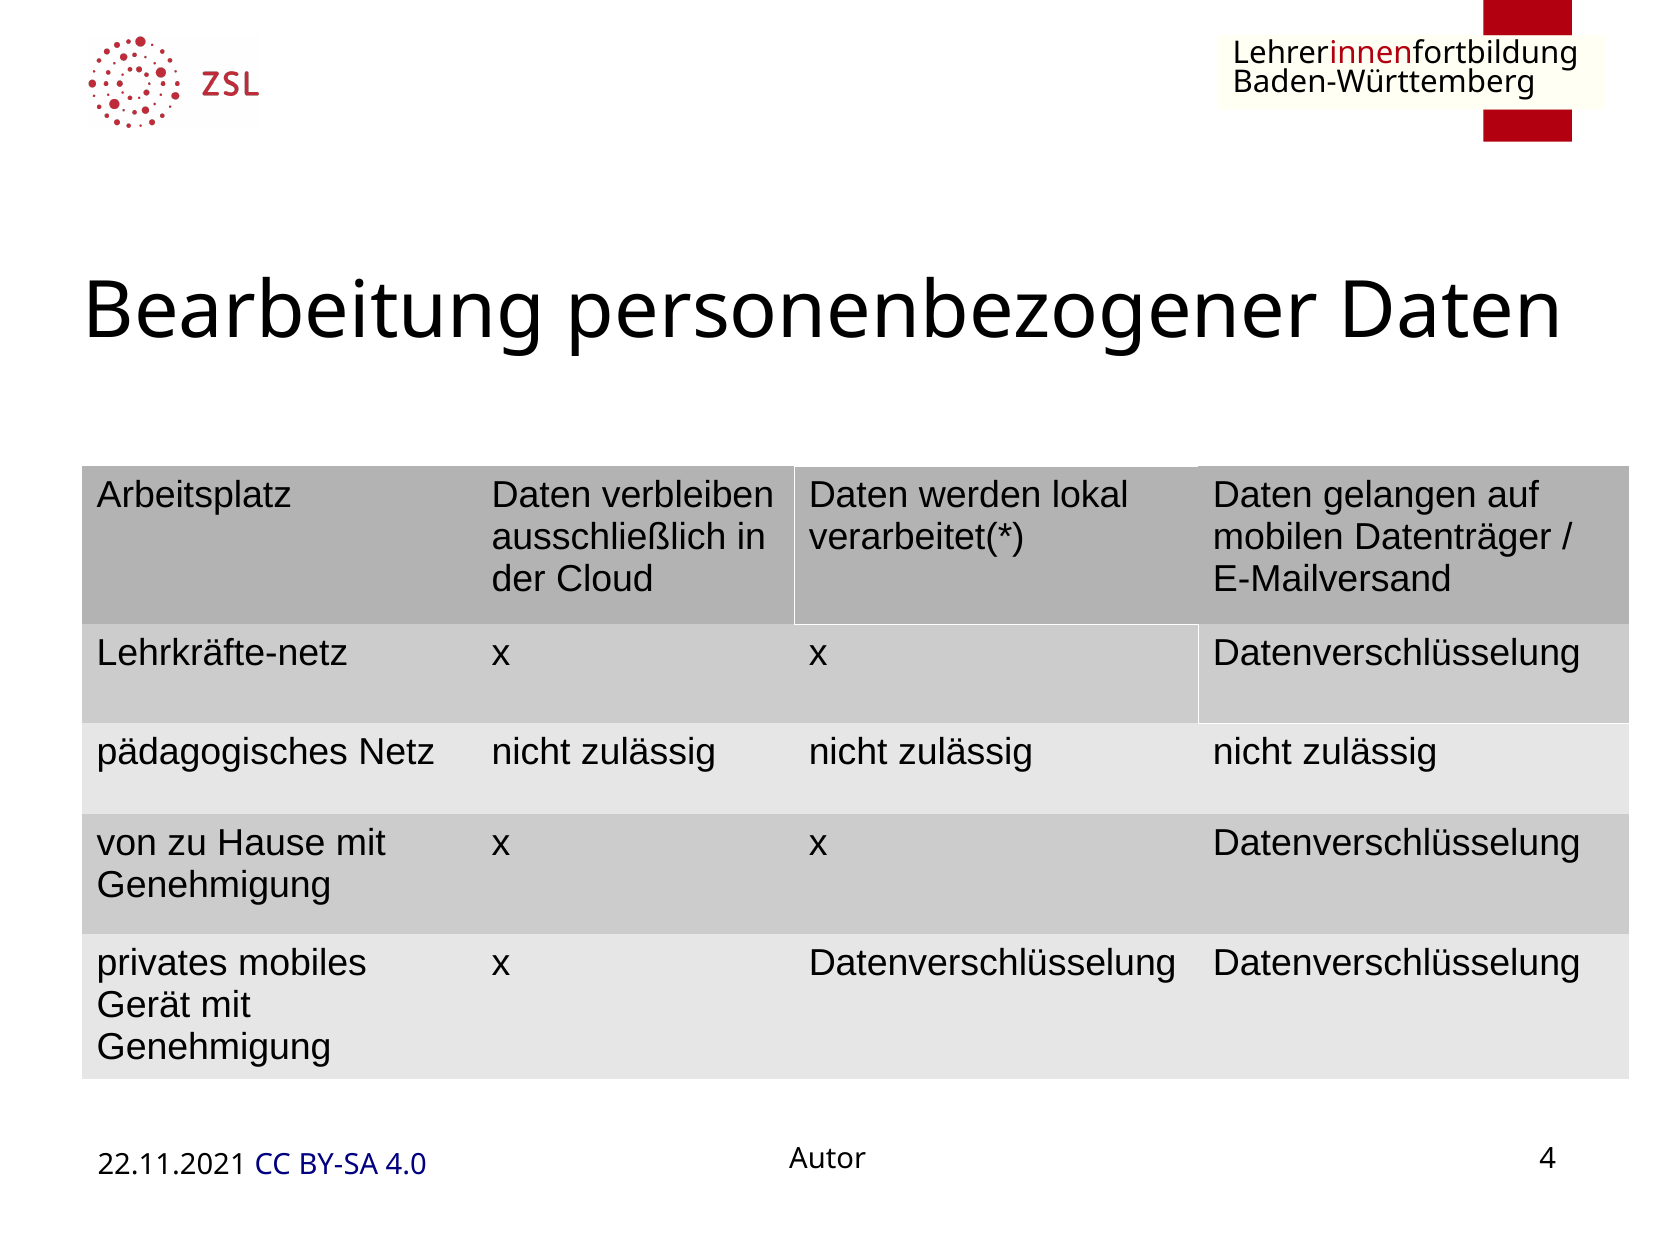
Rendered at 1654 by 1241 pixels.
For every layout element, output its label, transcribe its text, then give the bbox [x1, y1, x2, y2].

table_cell von zu Hause mit Genehmigung [82, 814, 477, 934]
table_cell nicht zulässig [794, 723, 1198, 814]
table_header Daten verbleiben ausschließlich in der Cloud [477, 466, 794, 624]
table_cell pädagogisches Netz [82, 723, 477, 814]
table_cell Lehrkräfte-netz [82, 624, 477, 723]
table_cell nicht zulässig [477, 723, 794, 814]
table_cell x [477, 814, 794, 934]
table_cell privates mobiles Gerät mit Genehmigung [82, 934, 477, 1079]
table_cell x [794, 625, 1198, 723]
table_cell Datenverschlüsselung [794, 934, 1198, 1079]
table_cell Datenverschlüsselung [1199, 624, 1629, 723]
picture [87, 35, 260, 129]
table_cell Datenverschlüsselung [1198, 814, 1629, 934]
title Bearbeitung personenbezogener Daten [82, 214, 1571, 400]
table_header Daten gelangen auf mobilen Datenträger / E-Mailversand [1198, 466, 1629, 624]
table_header Arbeitsplatz [82, 466, 477, 624]
table_cell x [794, 814, 1198, 934]
table_header Daten werden lokal verarbeitet(*) [795, 467, 1198, 624]
table_cell nicht zulässig [1198, 724, 1629, 814]
table_cell Datenverschlüsselung [1198, 934, 1629, 1079]
table_cell x [477, 934, 794, 1079]
table_cell x [477, 624, 794, 723]
